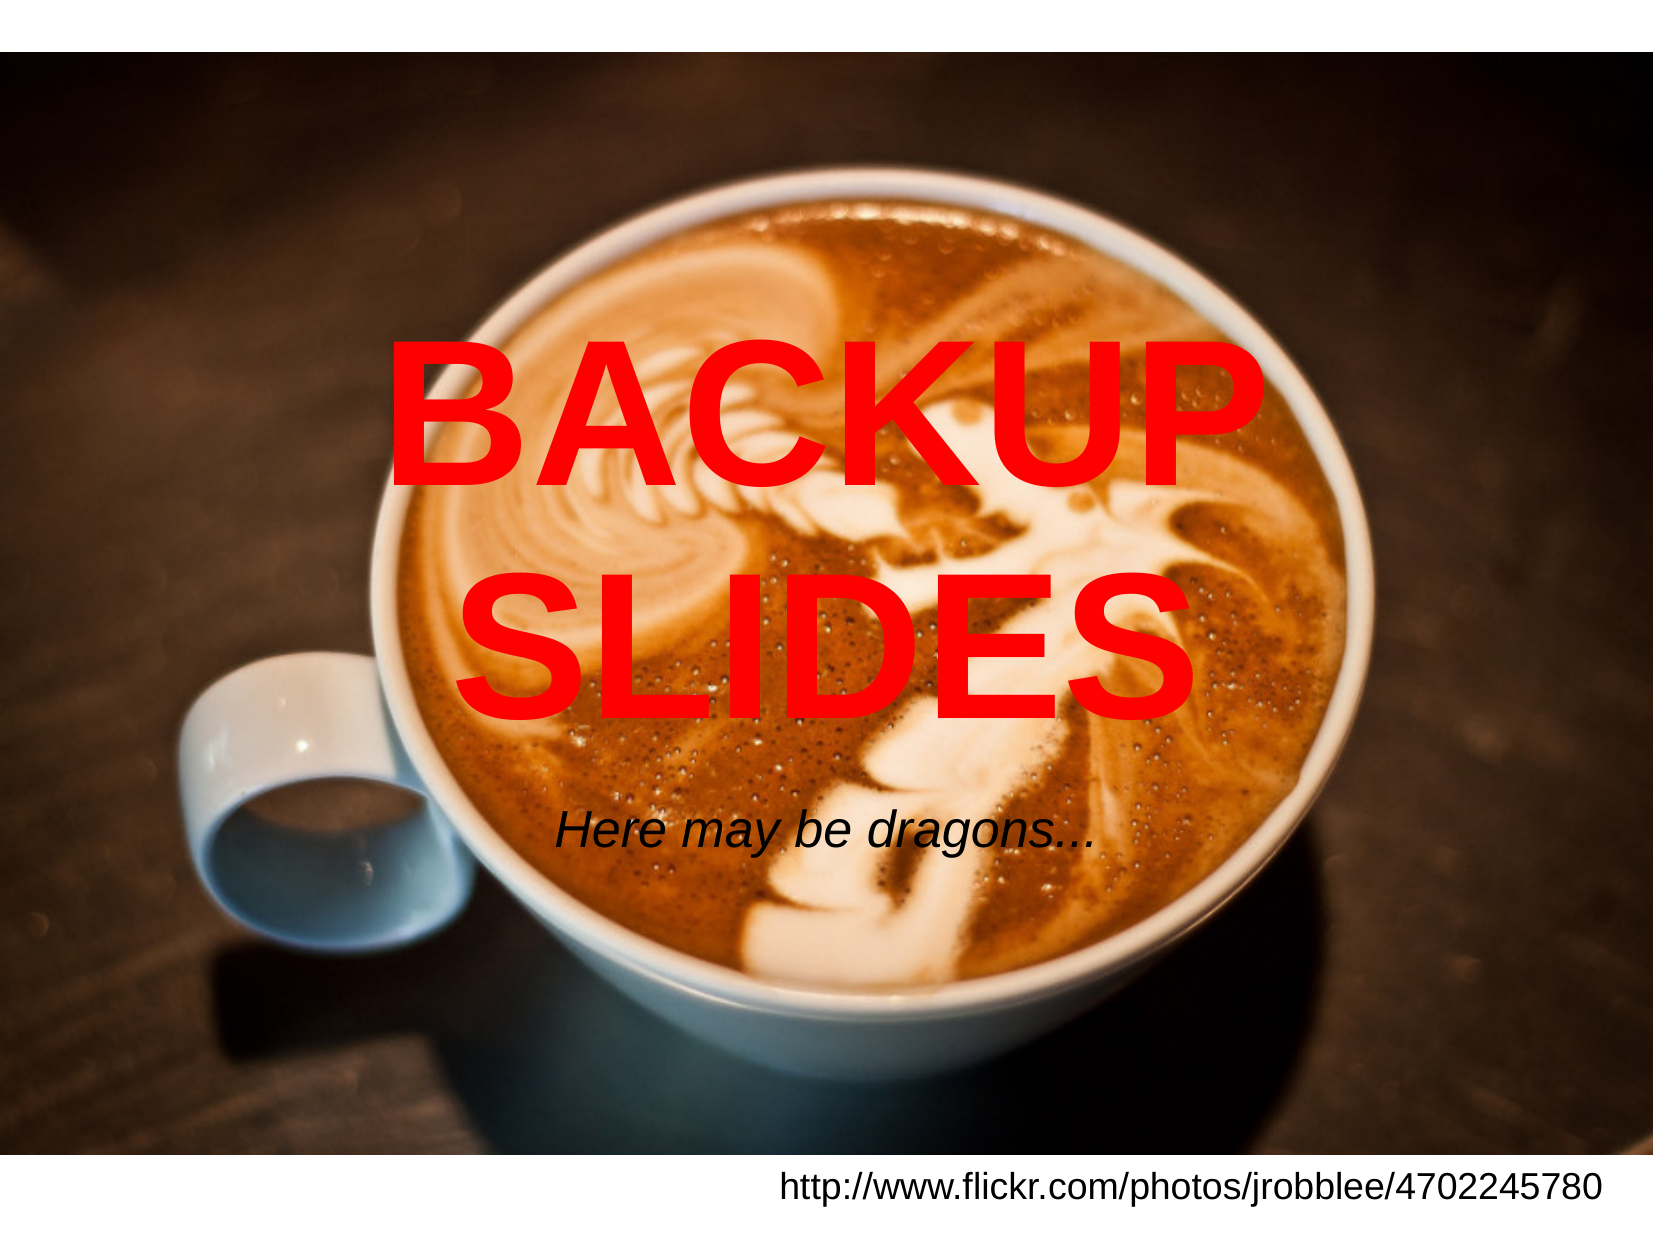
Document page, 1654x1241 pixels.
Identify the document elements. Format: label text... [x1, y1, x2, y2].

text_box Here may be dragons... [466, 793, 1187, 866]
subtitle BACKUP SLIDES [82, 49, 1571, 1010]
picture [0, 52, 1653, 1155]
text_box http://www.flickr.com/photos/jrobblee/4702245780 [764, 1158, 1635, 1216]
